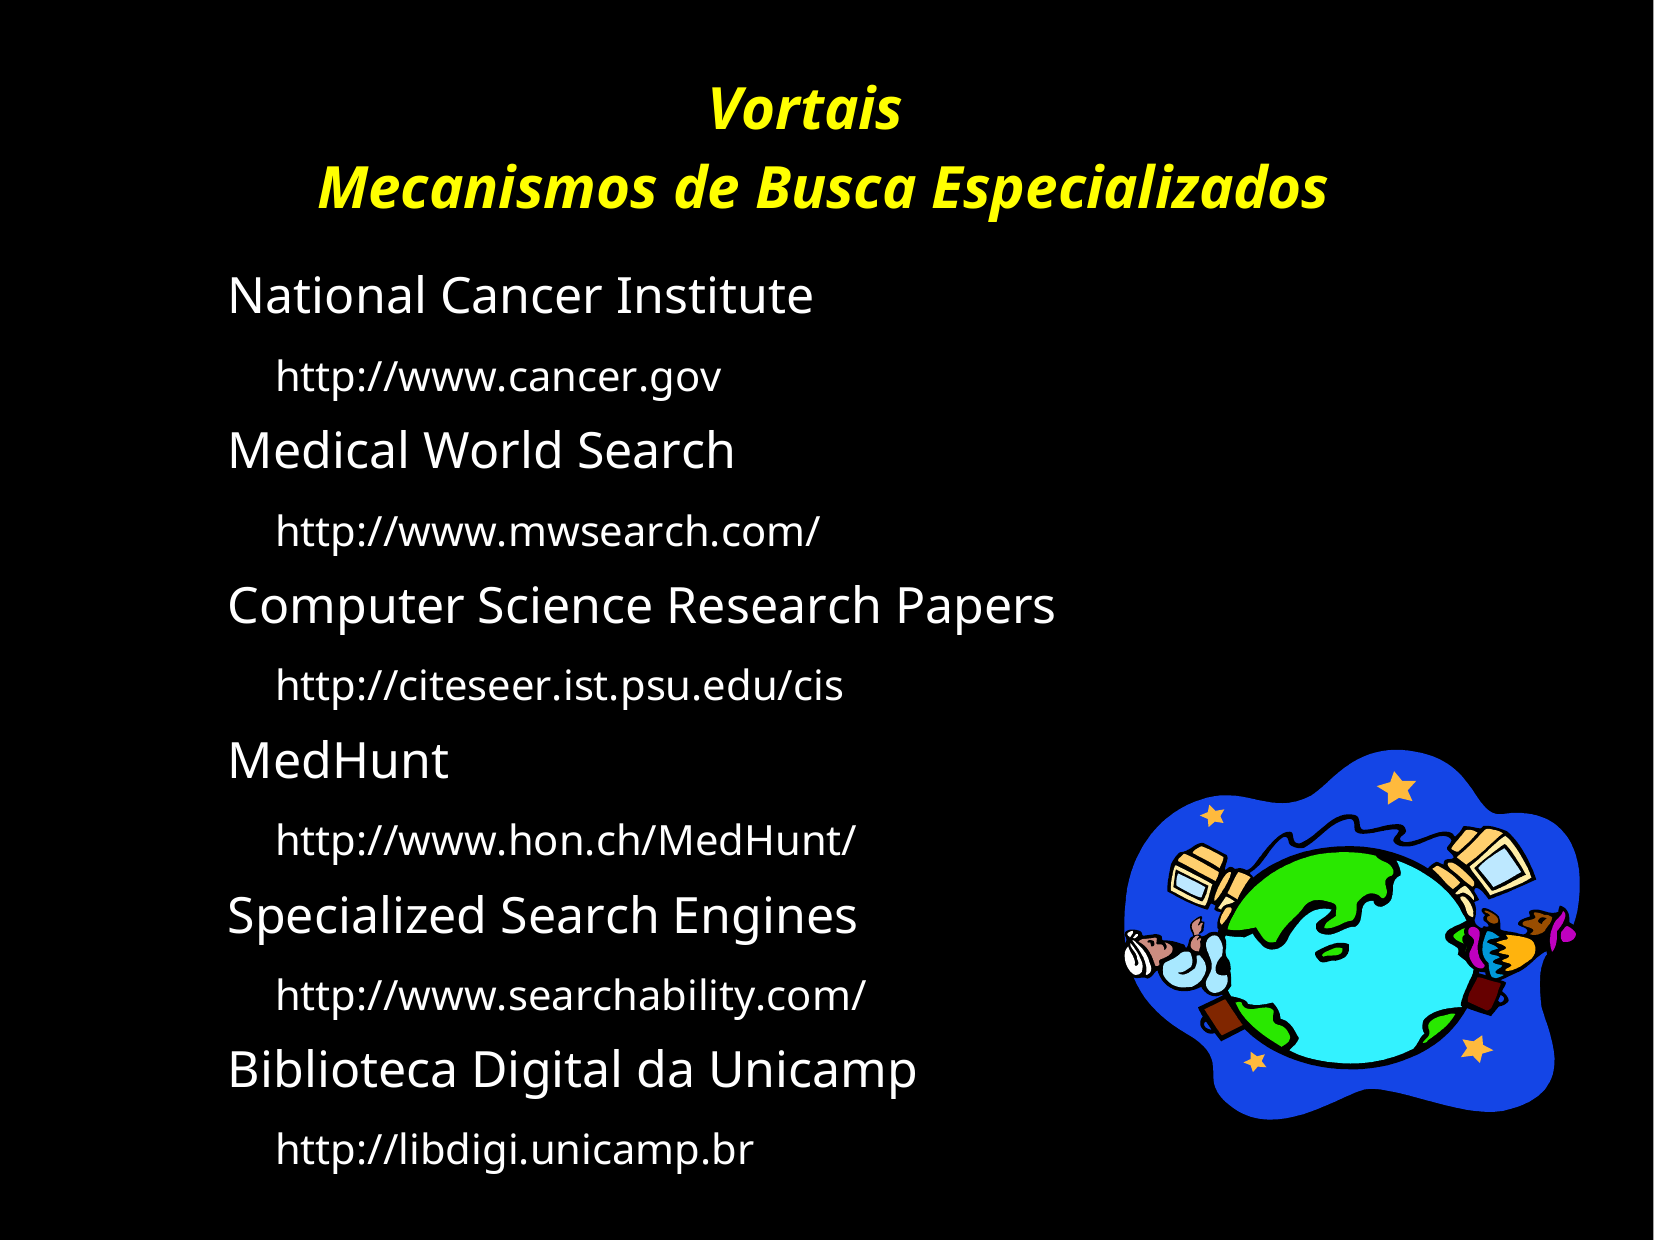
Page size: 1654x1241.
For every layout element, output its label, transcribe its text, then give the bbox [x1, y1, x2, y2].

picture [1120, 733, 1593, 1135]
title Vortais Mecanismos de Busca Especializados [99, 42, 1512, 250]
list National Cancer Institute http://www.cancer.gov Medical World Search http://www.mwsearch.com/ Computer Science Research Papers http://citeseer.ist.psu.edu/cis MedHunt http://www.hon.ch/MedHunt/ Specialized Search Engines http://www.searchability.com/ Biblioteca Digital da Unicamp http://libdigi.unicamp.br [121, 260, 1534, 1139]
